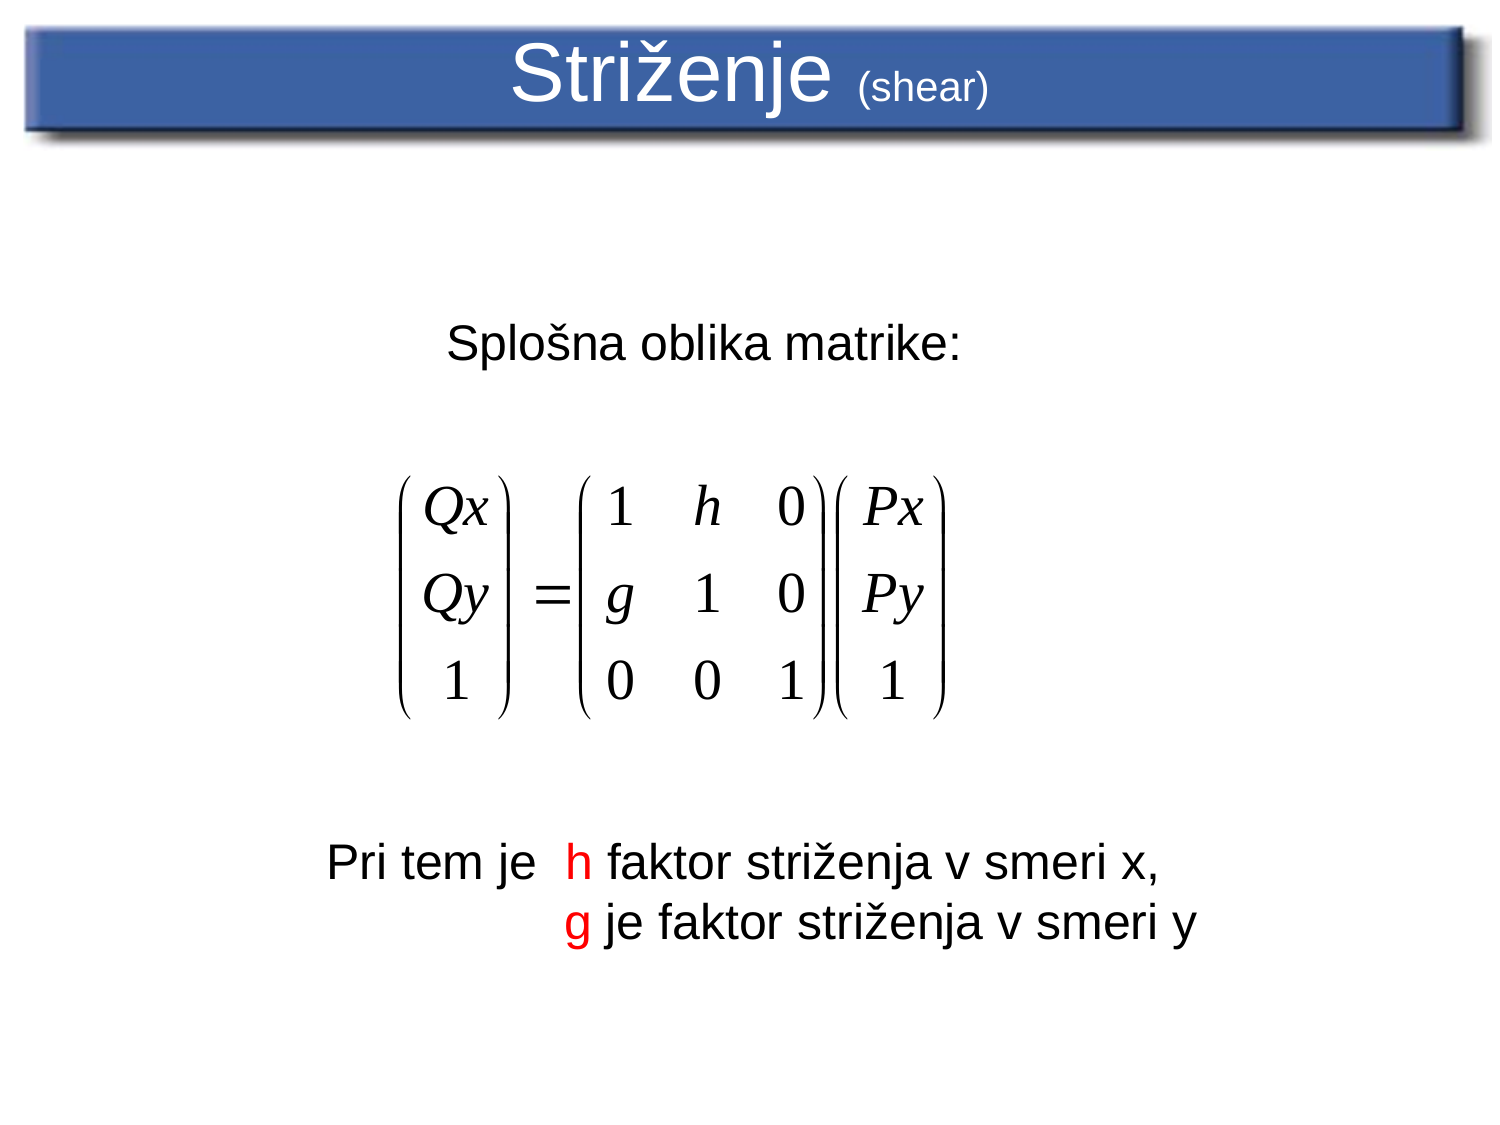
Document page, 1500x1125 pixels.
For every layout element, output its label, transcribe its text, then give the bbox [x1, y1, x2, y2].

text_box Pri tem je h faktor striženja v smeri x, g je faktor striženja v smeri y [311, 822, 1214, 958]
text_box Splošna oblika matrike: [431, 302, 978, 378]
chart [387, 462, 964, 734]
picture [23, 23, 1492, 151]
text_box Striženje (shear) [112, 0, 1388, 126]
